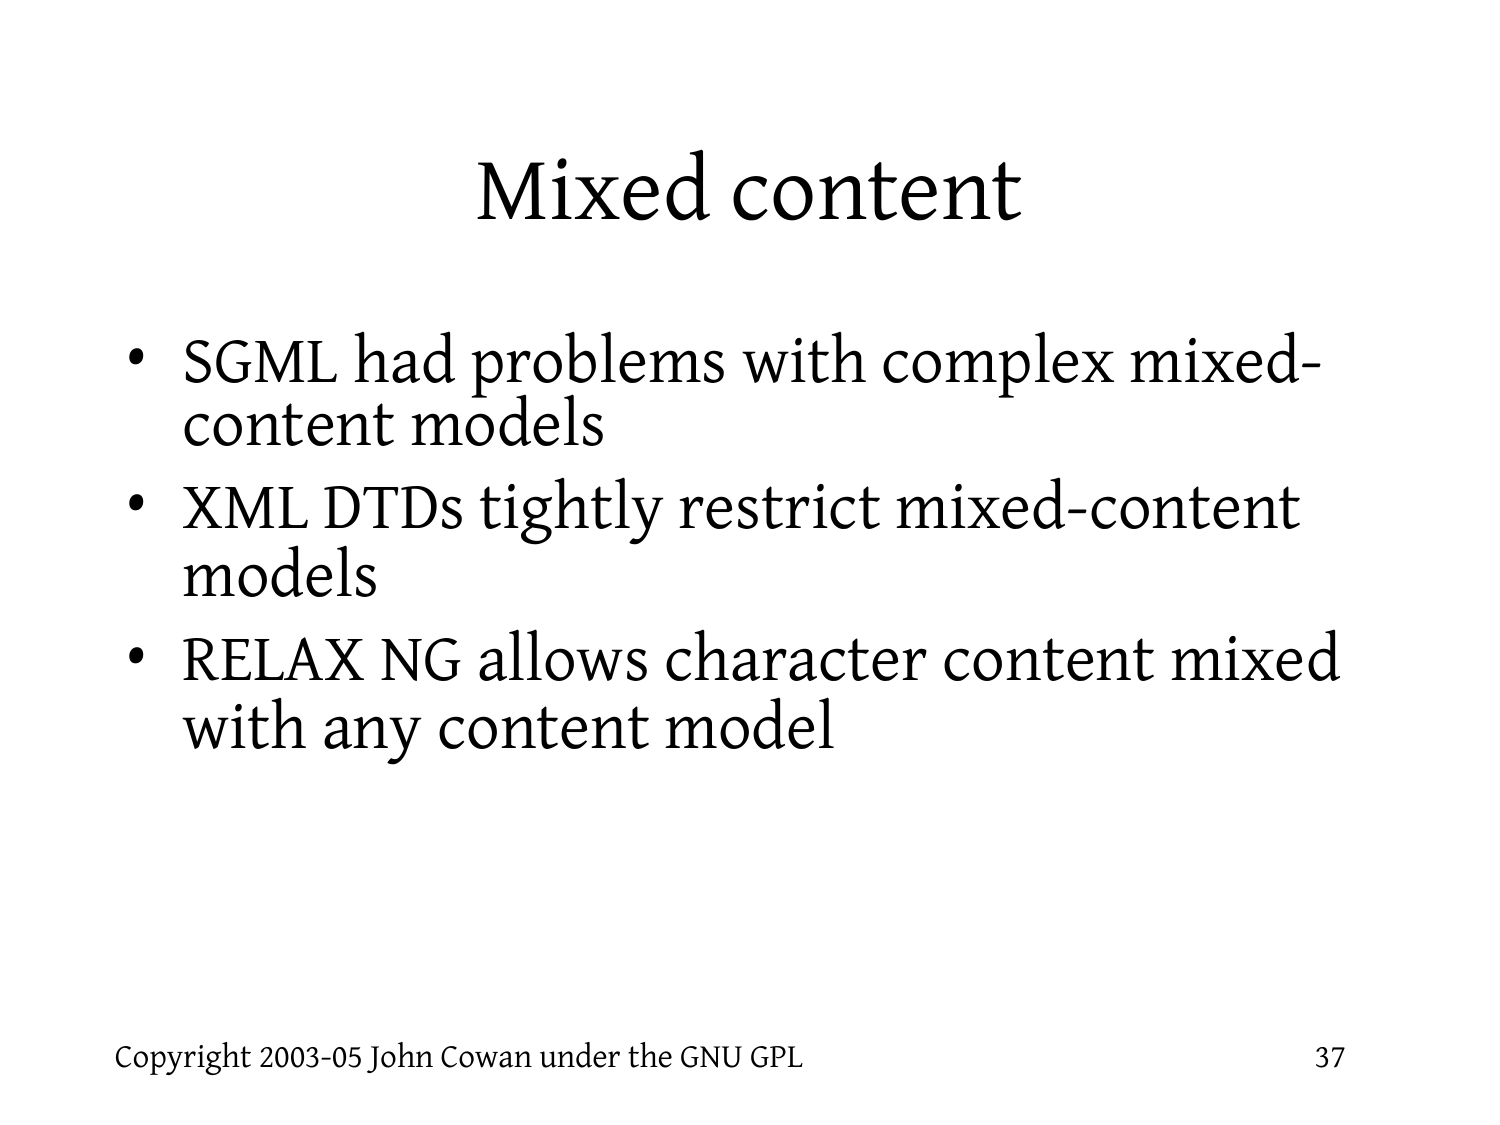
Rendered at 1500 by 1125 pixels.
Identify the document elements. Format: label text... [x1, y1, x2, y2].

list SGML had problems with complex mixed-content models XML DTDs tightly restrict mixed-content models RELAX NG allows character content mixed with any content model [112, 324, 1388, 1000]
title Mixed content [112, 99, 1388, 288]
